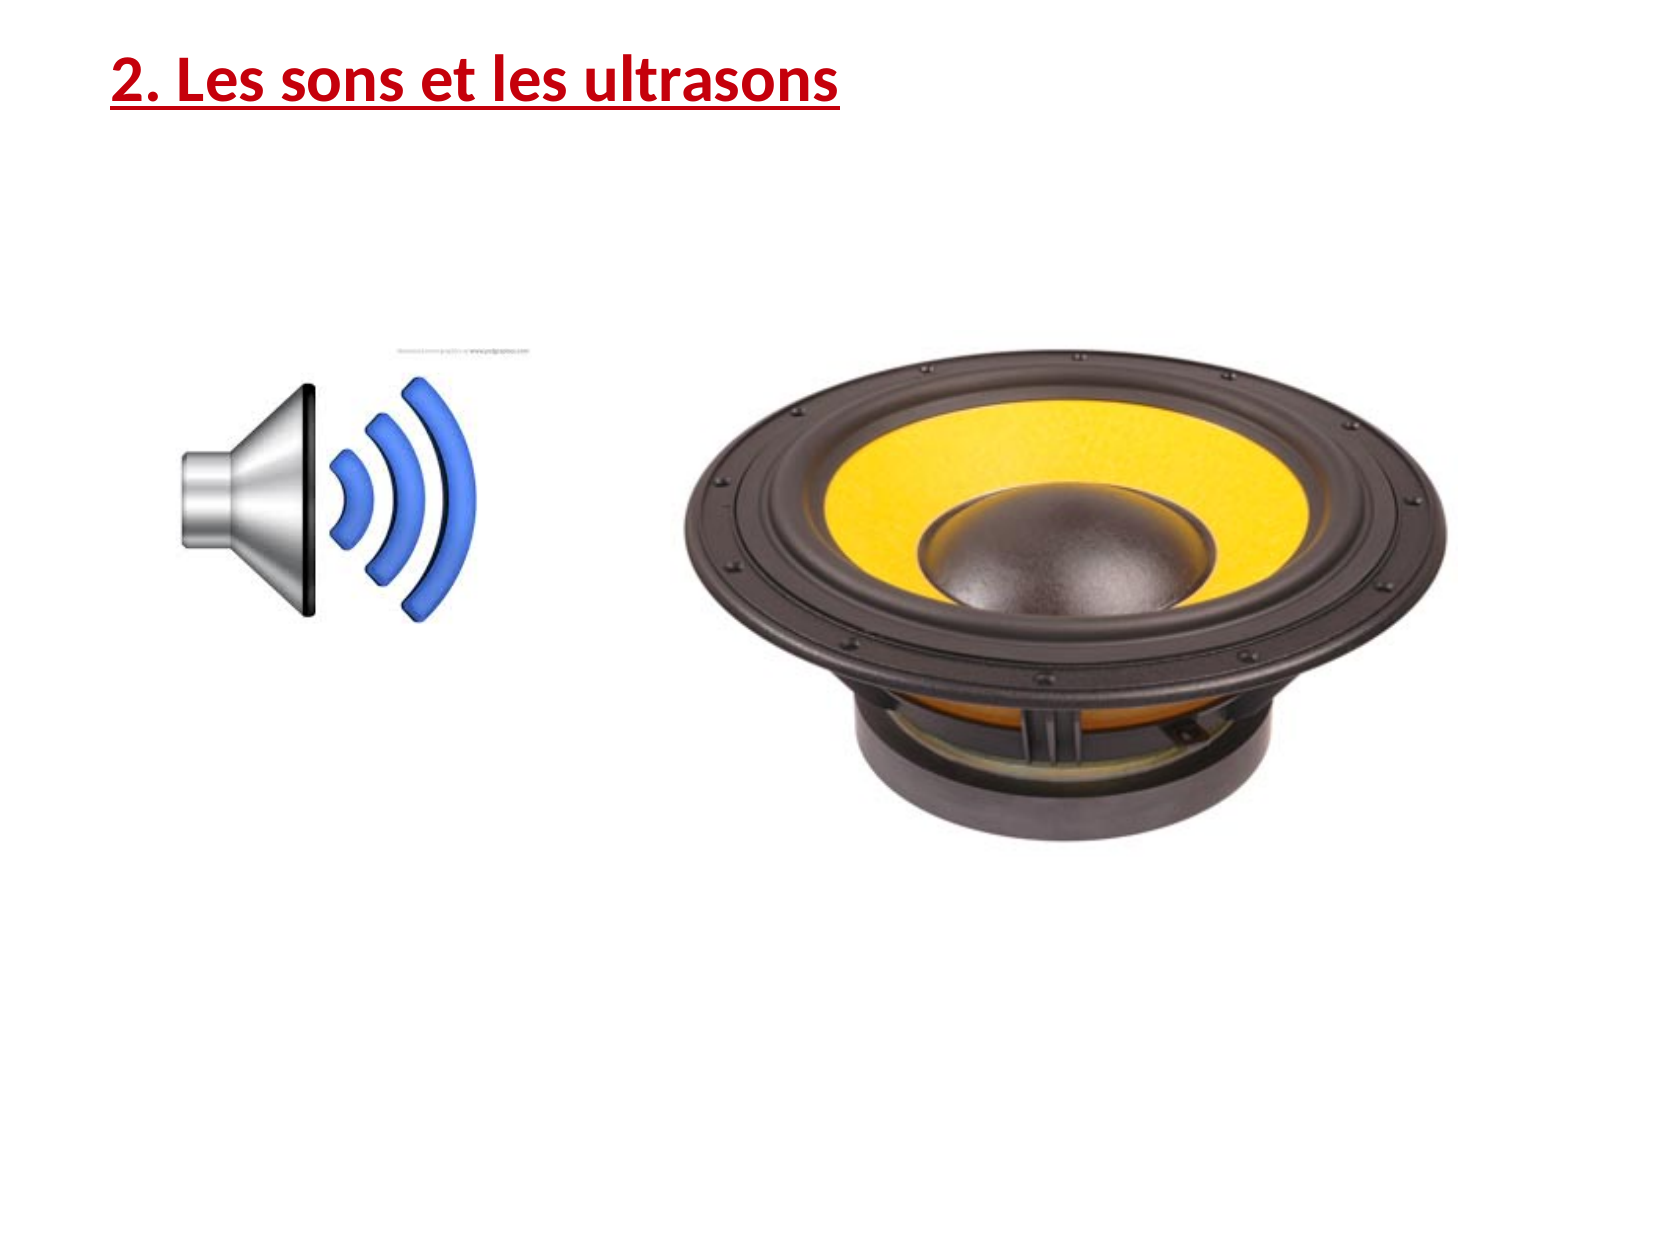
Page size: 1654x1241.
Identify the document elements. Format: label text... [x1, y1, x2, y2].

picture [670, 330, 1458, 857]
picture [126, 348, 532, 652]
text_box 2. Les sons et les ultrasons [95, 43, 1189, 141]
